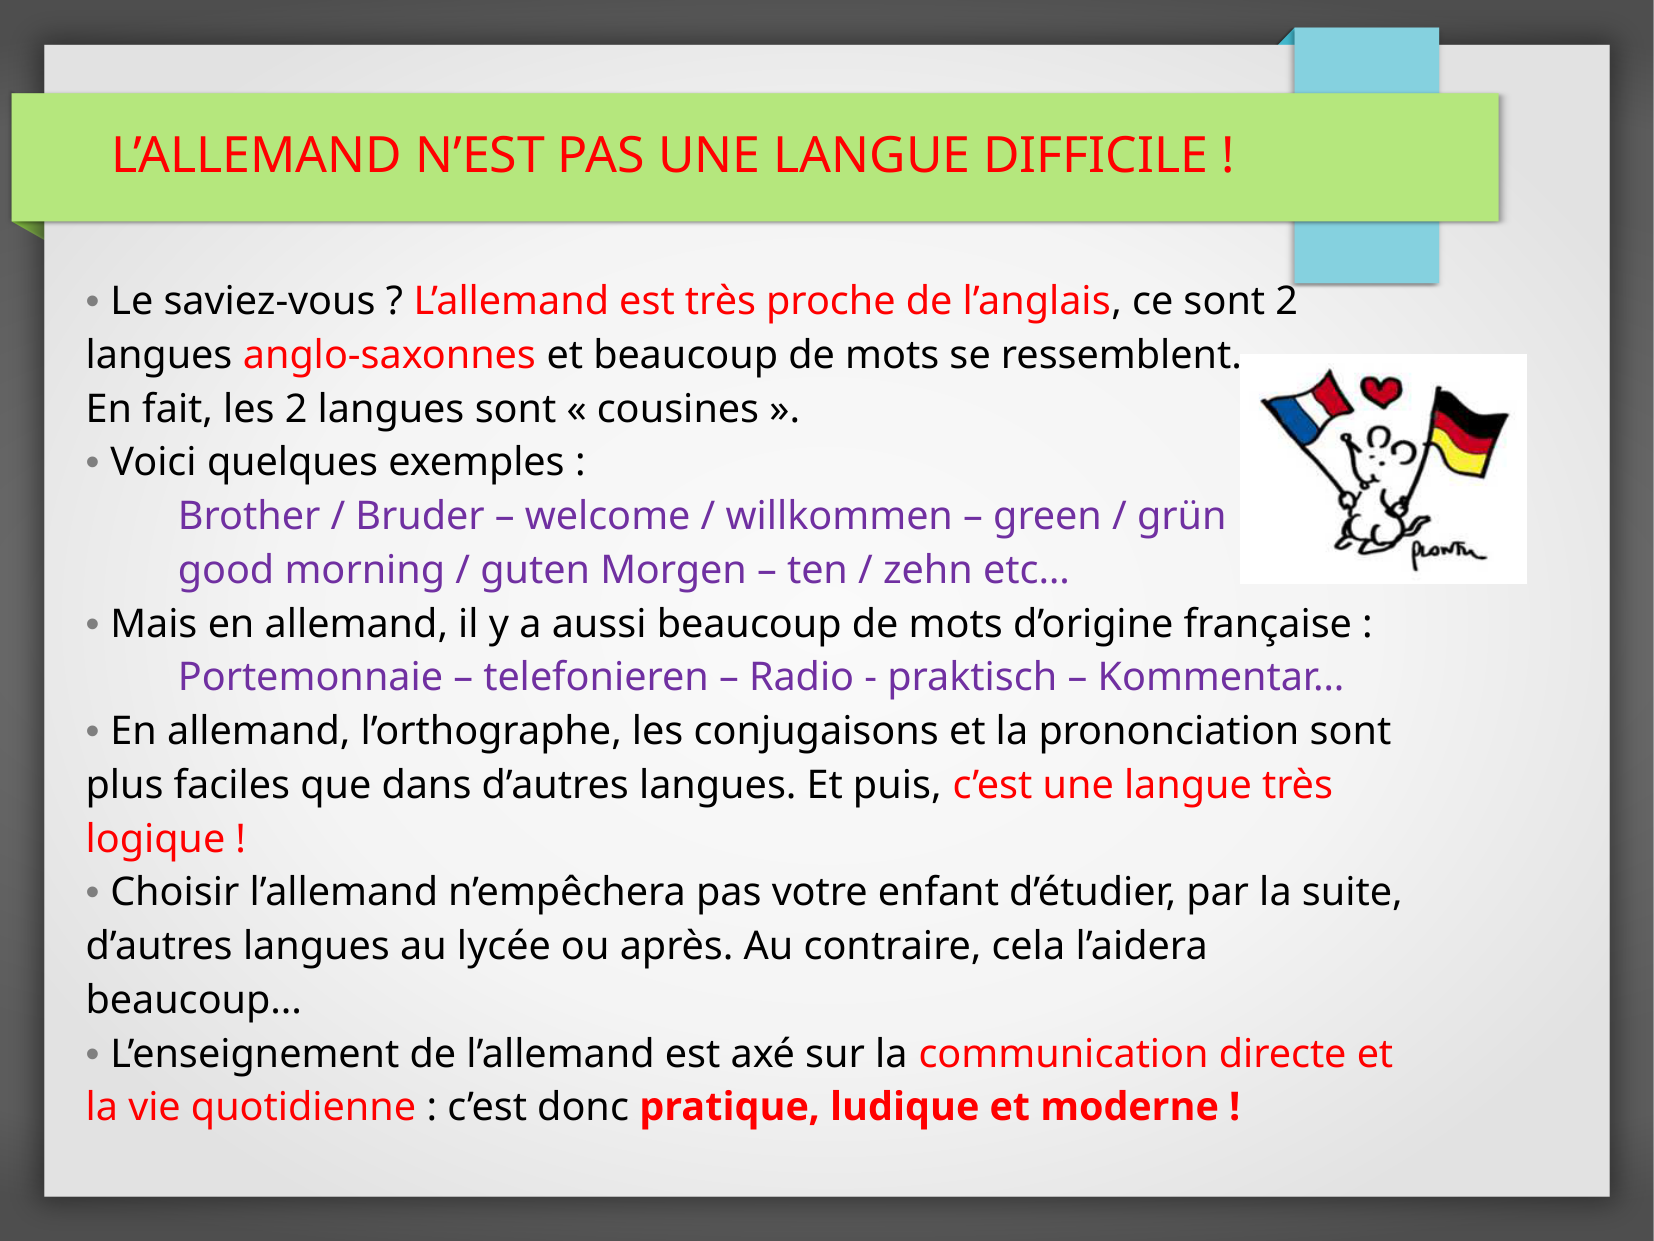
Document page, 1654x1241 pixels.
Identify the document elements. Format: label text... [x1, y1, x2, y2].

text_box • Le saviez-vous ? L’allemand est très proche de l’anglais, ce sont 2 langues anglo-saxonnes et beaucoup de mots se ressemblent. En fait, les 2 langues sont « cousines ». • Voici quelques exemples : Brother / Bruder – welcome / willkommen – green / grün good morning / guten Morgen – ten / zehn etc… • Mais en allemand, il y a aussi beaucoup de mots d’origine française : Portemonnaie – telefonieren – Radio - praktisch – Kommentar… • En allemand, l’orthographe, les conjugaisons et la prononciation sont plus faciles que dans d’autres langues. Et puis, c’est une langue très logique ! • Choisir l’allemand n’empêchera pas votre enfant d’étudier, par la suite, d’autres langues au lycée ou après. Au contraire, cela l’aidera beaucoup... • L’enseignement de l’allemand est axé sur la communication directe et la vie quotidienne : c’est donc pratique, ludique et moderne ! [70, 265, 1501, 1161]
picture [0, 0, 1654, 1241]
title L’ALLEMAND N’EST PAS UNE LANGUE DIFFICILE ! [82, 83, 1264, 224]
